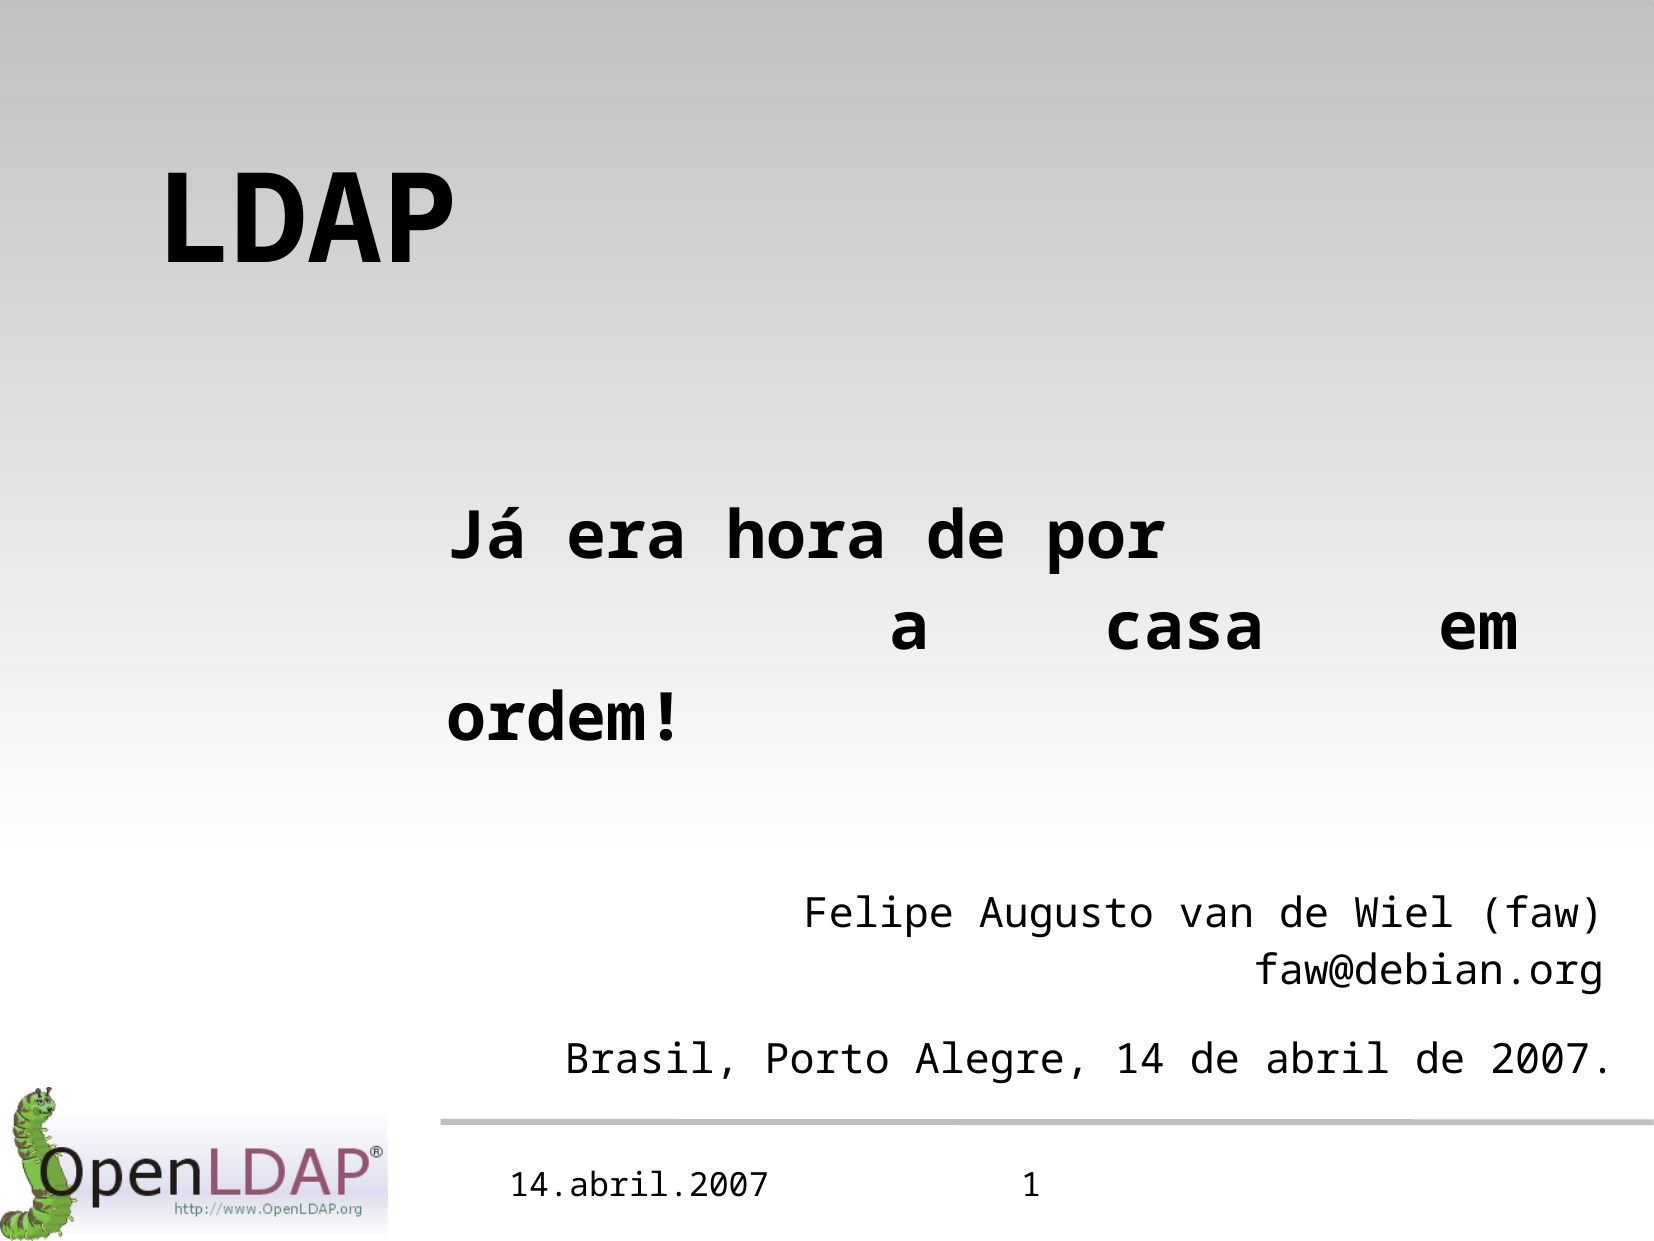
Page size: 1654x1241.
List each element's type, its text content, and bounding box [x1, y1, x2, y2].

text_box Felipe Augusto van de Wiel (faw) faw@debian.org [803, 882, 1604, 987]
text_box LDAP [157, 128, 1133, 283]
text_box Brasil, Porto Alegre, 14 de abril de 2007. [564, 1028, 1615, 1081]
picture [0, 1087, 388, 1241]
text_box Já era hora de por a casa em ordem! [446, 487, 1519, 654]
